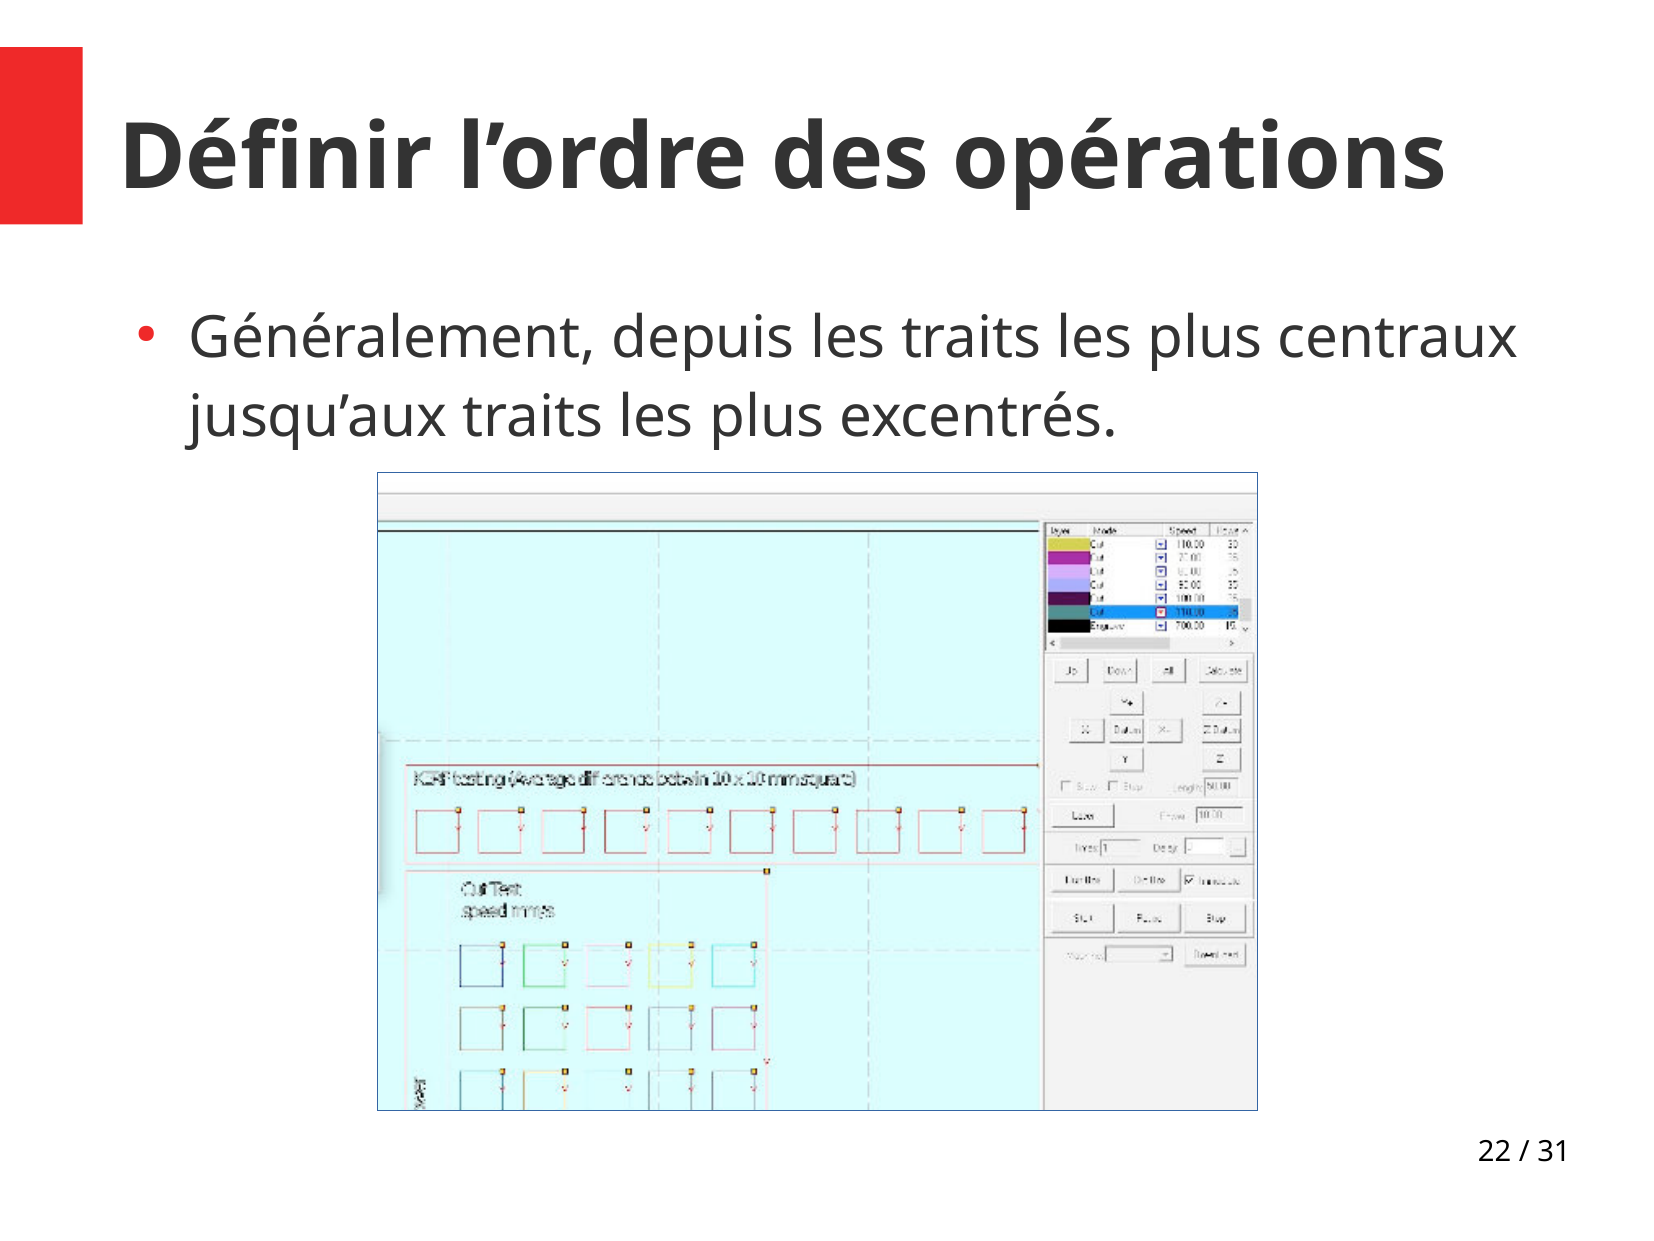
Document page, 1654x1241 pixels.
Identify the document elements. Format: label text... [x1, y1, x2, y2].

list Généralement, depuis les traits les plus centraux jusqu’aux traits les plus excentrés. [118, 295, 1536, 1015]
title Définir l’ordre des opérations [118, 49, 1571, 257]
picture [377, 472, 1258, 1111]
